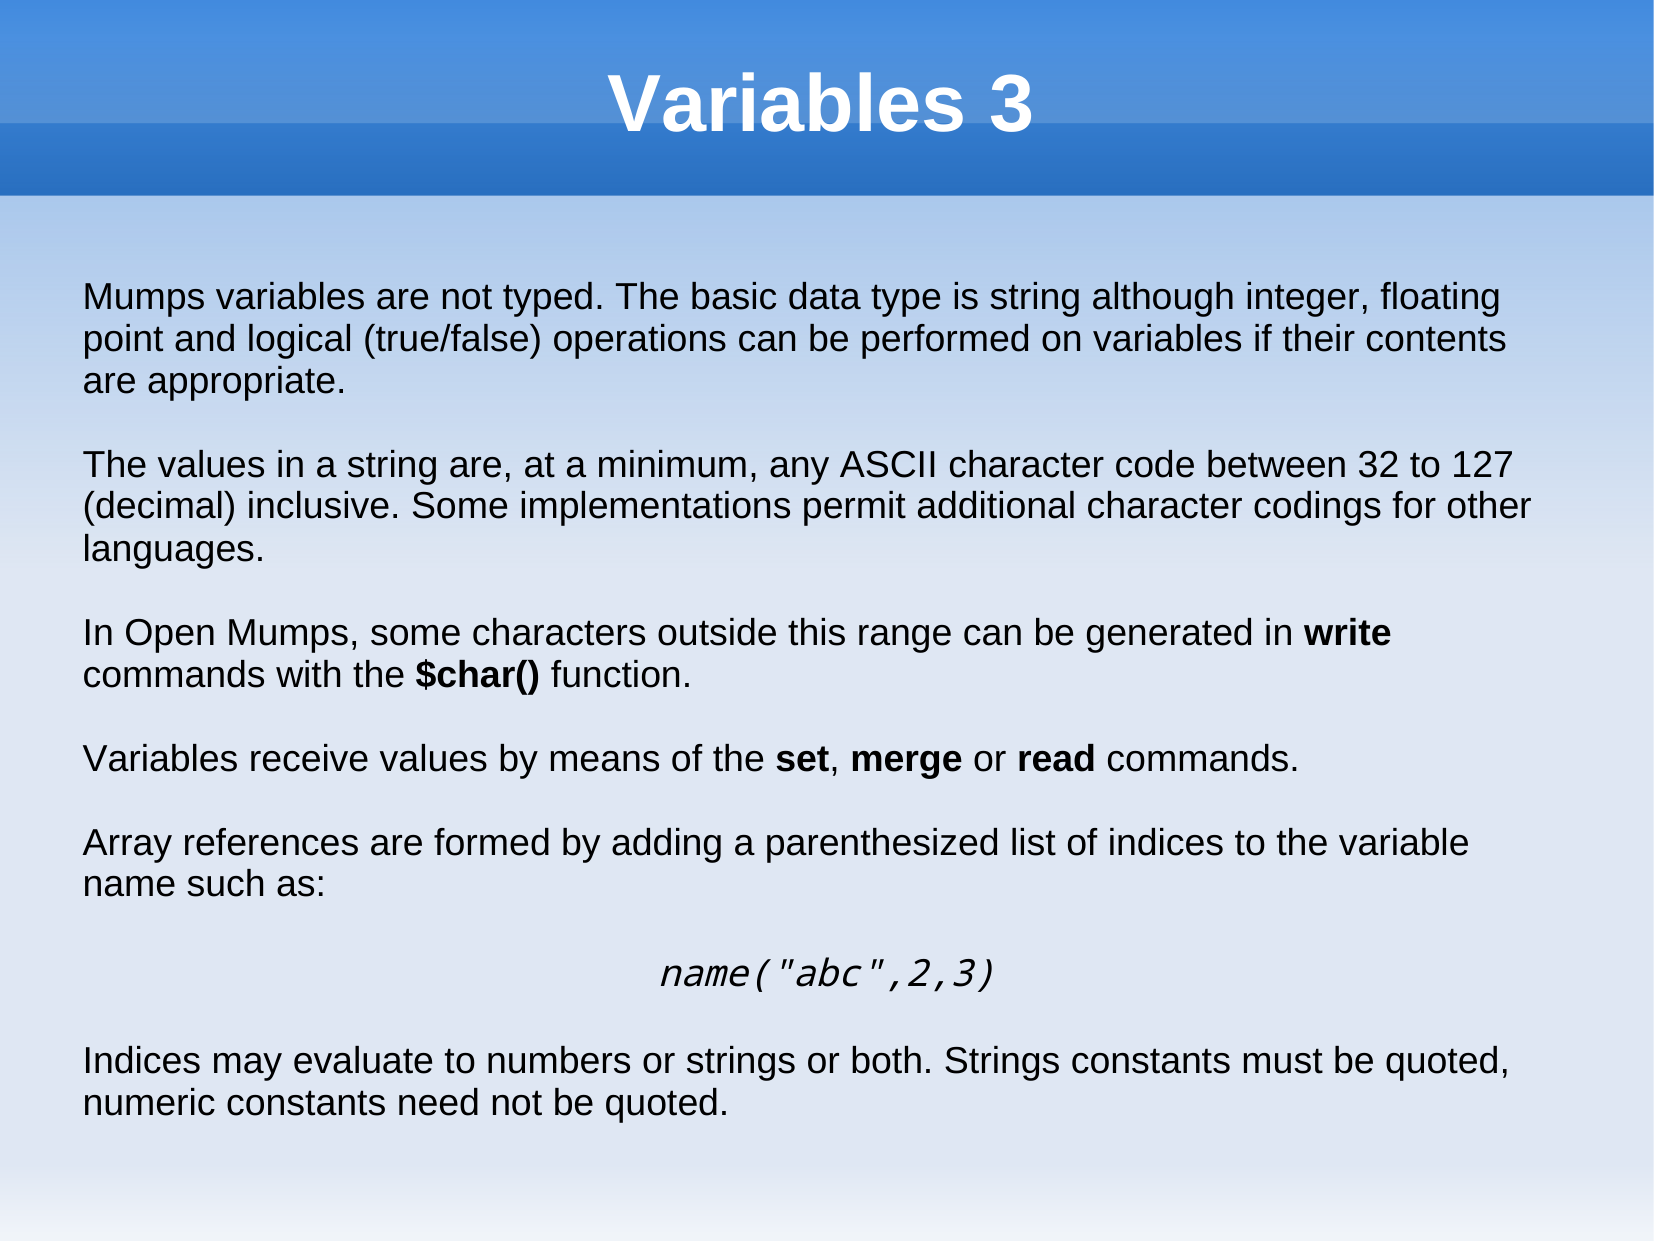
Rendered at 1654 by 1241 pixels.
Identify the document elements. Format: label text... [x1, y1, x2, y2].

picture [0, 0, 1654, 1241]
subtitle Mumps variables are not typed. The basic data type is string although integer, floating point and logical (true/false) operations can be performed on variables if their contents are appropriate. The values in a string are, at a minimum, any ASCII character code between 32 to 127 (decimal) inclusive. Some implementations permit additional character codings for other languages. In Open Mumps, some characters outside this range can be generated in write commands with the $char() function. Variables receive values by means of the set, merge or read commands. Array references are formed by adding a parenthesized list of indices to the variable name such as: name("abc",2,3) Indices may evaluate to numbers or strings or both. Strings constants must be quoted, numeric constants need not be quoted. [82, 278, 1571, 1121]
title Variables 3 [76, 0, 1565, 208]
